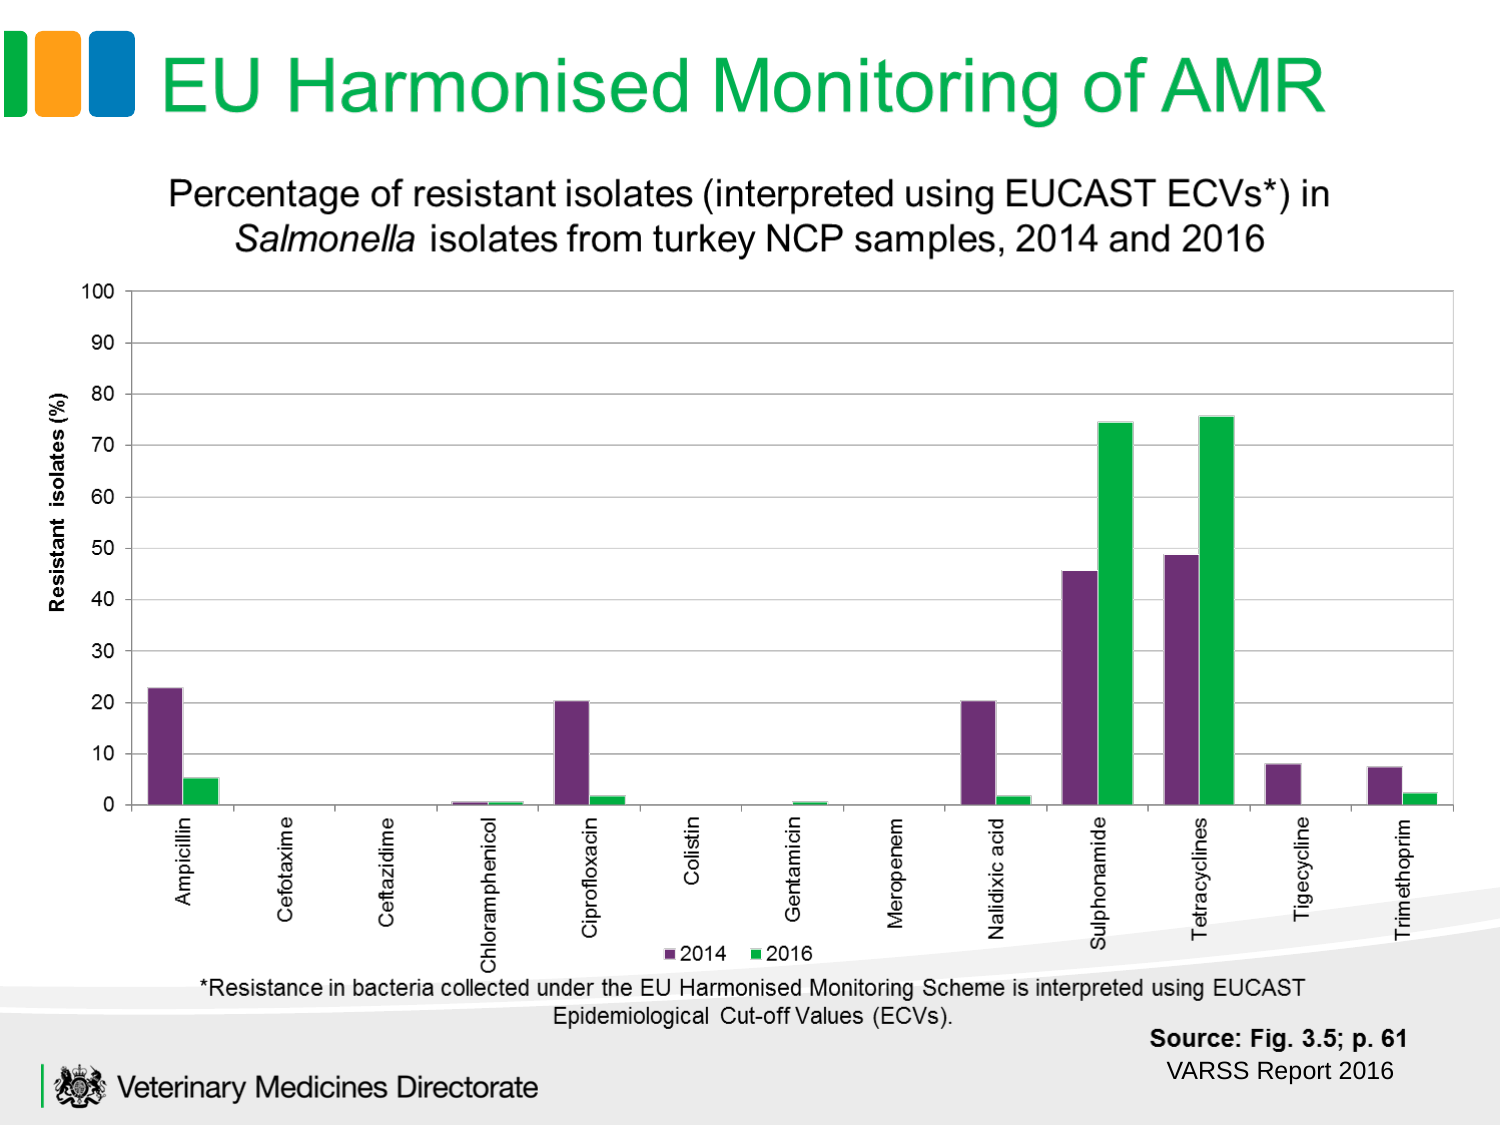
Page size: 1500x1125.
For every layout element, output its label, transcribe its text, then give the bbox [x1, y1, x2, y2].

picture [23, 16, 1477, 1109]
text_box VARSS Report 2016 [1151, 1046, 1412, 1093]
